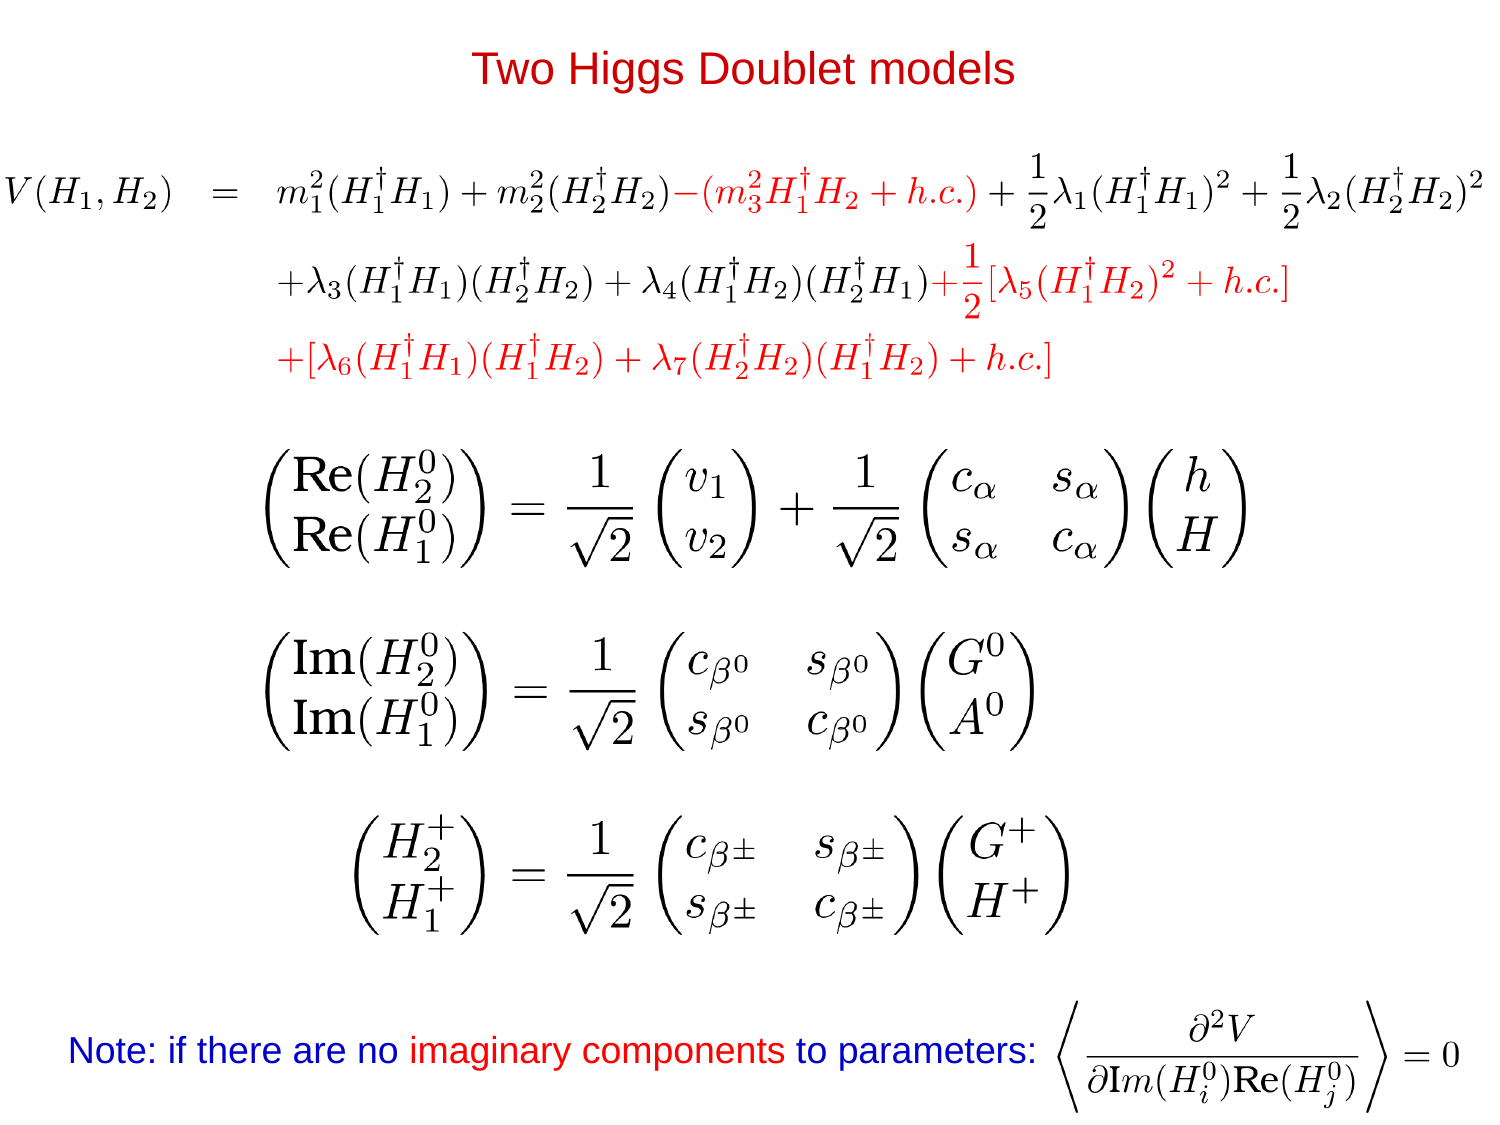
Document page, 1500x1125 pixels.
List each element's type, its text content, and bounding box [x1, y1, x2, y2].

picture [265, 448, 1246, 568]
picture [5, 153, 1482, 379]
text_box Two Higgs Doublet models [23, 35, 1477, 116]
text_box Note: if there are no imaginary components to parameters: [53, 1021, 1329, 1121]
picture [265, 631, 1034, 751]
picture [1057, 1000, 1459, 1113]
picture [354, 814, 1069, 935]
